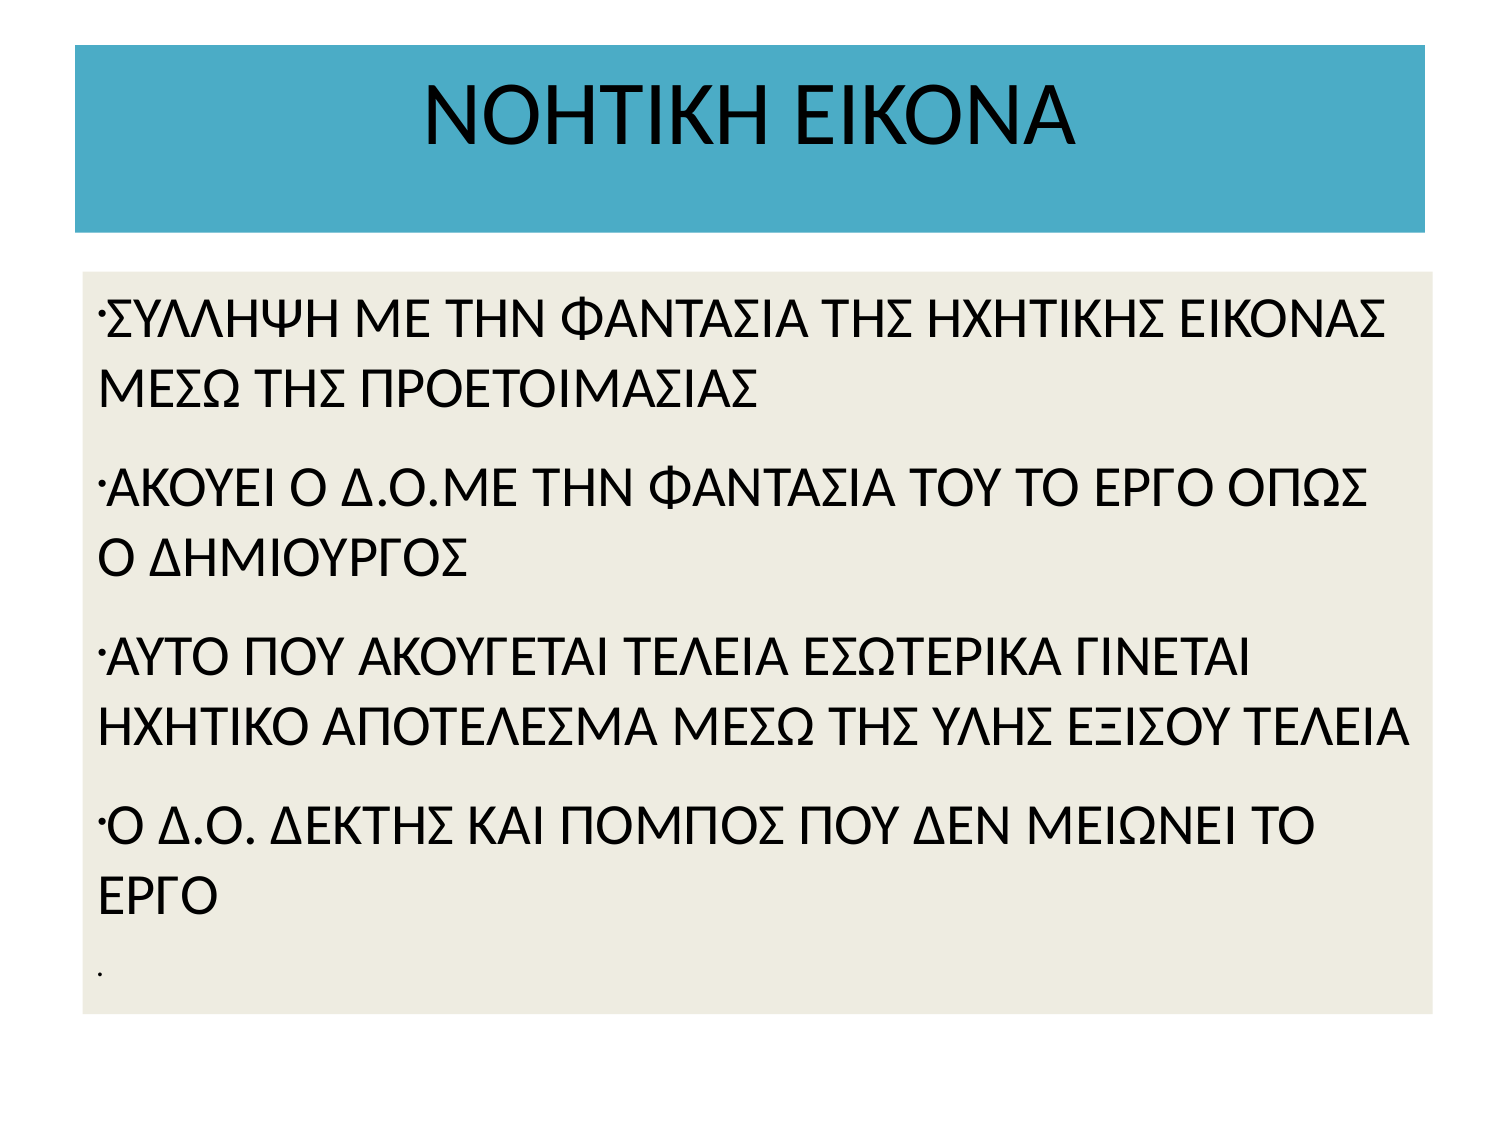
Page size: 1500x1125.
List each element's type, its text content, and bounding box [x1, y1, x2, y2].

title ΝΟΗΤΙΚΗ EIKONA [75, 45, 1425, 233]
list ΣΥΛΛΗΨΗ ΜΕ ΤΗΝ ΦΑΝΤΑΣΙΑ ΤΗΣ ΗΧΗΤΙΚΗΣ ΕΙΚΟΝΑΣ ΜΕΣΩ ΤΗΣ ΠΡΟΕΤΟΙΜΑΣΙΑΣ ΑΚΟΥΕΙ Ο Δ.Ο.ΜΕ ΤΗΝ ΦΑΝΤΑΣΙΑ ΤΟΥ ΤΟ ΕΡΓΟ ΟΠΩΣ Ο ΔΗΜΙΟΥΡΓΟΣ ΑΥΤΟ ΠΟΥ ΑΚΟΥΓΕΤΑΙ ΤΕΛΕΙΑ ΕΣΩΤΕΡΙΚΑ ΓΙΝΕΤΑΙ ΗΧΗΤΙΚΟ ΑΠΟΤΕΛΕΣΜΑ ΜΕΣΩ ΤΗΣ ΥΛΗΣ ΕΞΙΣΟΥ ΤΕΛΕΙΑ Ο Δ.Ο. ΔΕΚΤΗΣ ΚΑΙ ΠΟΜΠΟΣ ΠΟΥ ΔΕΝ ΜΕΙΩΝΕΙ ΤΟ ΕΡΓΟ [82, 271, 1433, 1015]
